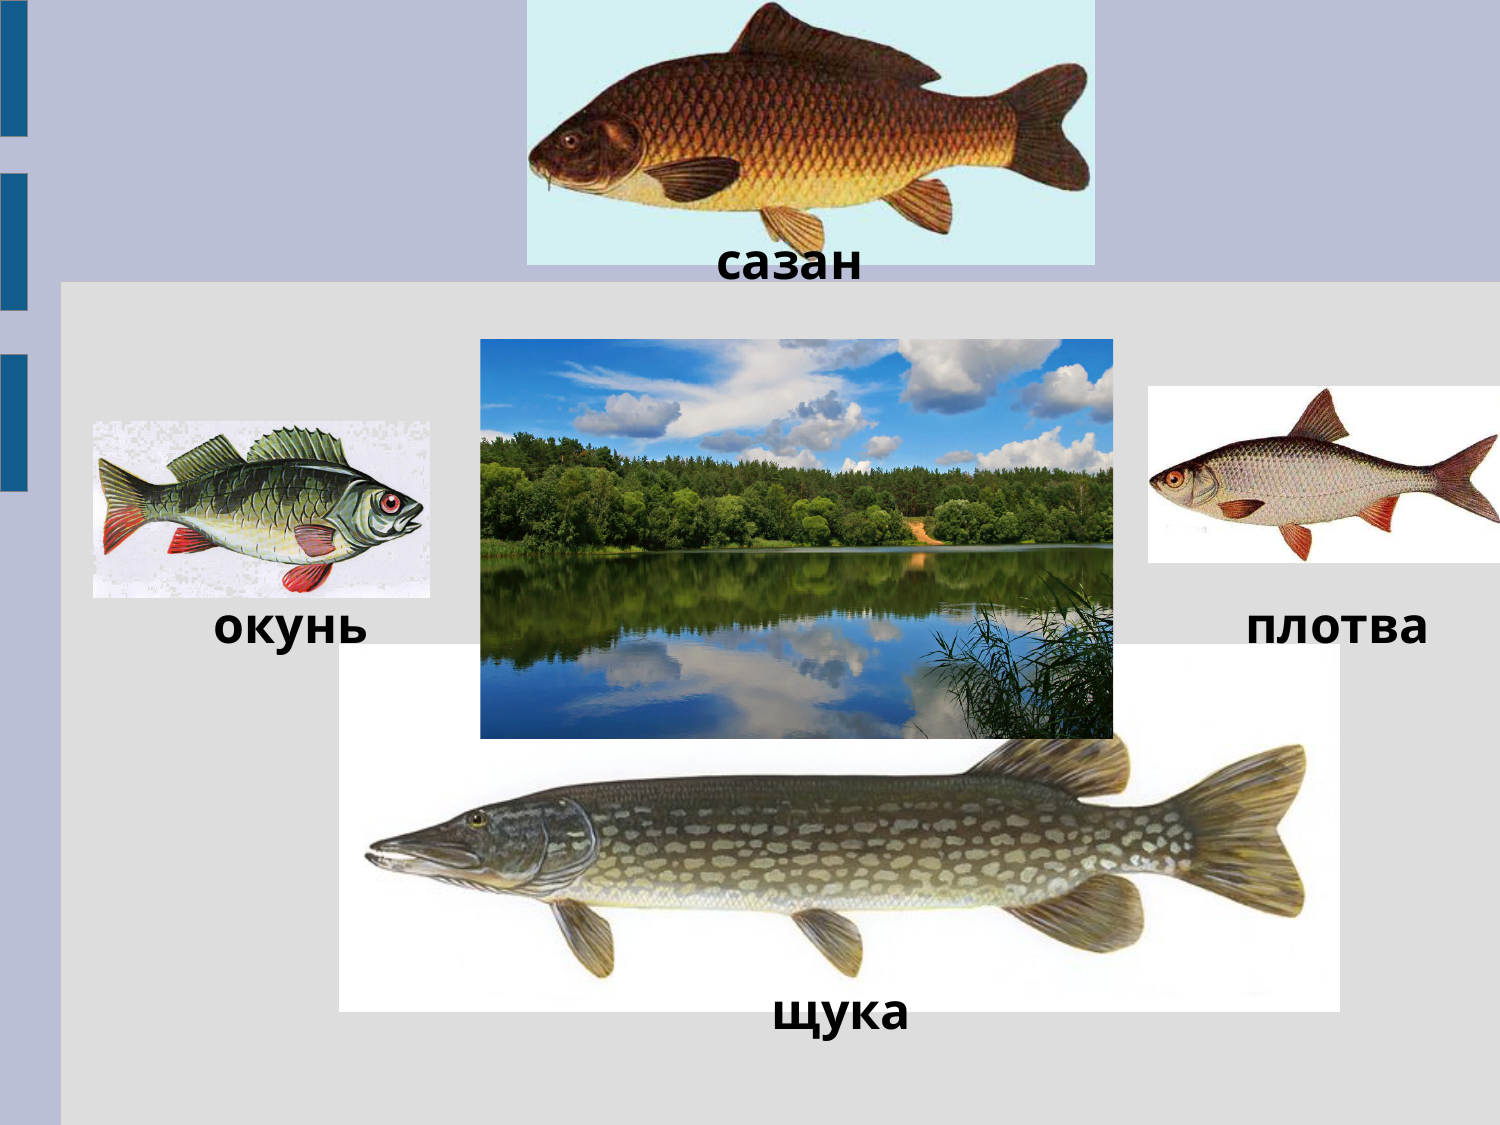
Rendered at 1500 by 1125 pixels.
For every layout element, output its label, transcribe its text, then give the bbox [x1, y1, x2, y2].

text_box окунь [198, 585, 384, 661]
text_box плотва [1230, 585, 1446, 661]
picture [527, 0, 1095, 265]
text_box щука [756, 972, 926, 1048]
picture [1148, 386, 1500, 563]
picture [93, 421, 430, 598]
picture [339, 339, 1340, 1012]
text_box сазан [701, 222, 879, 298]
